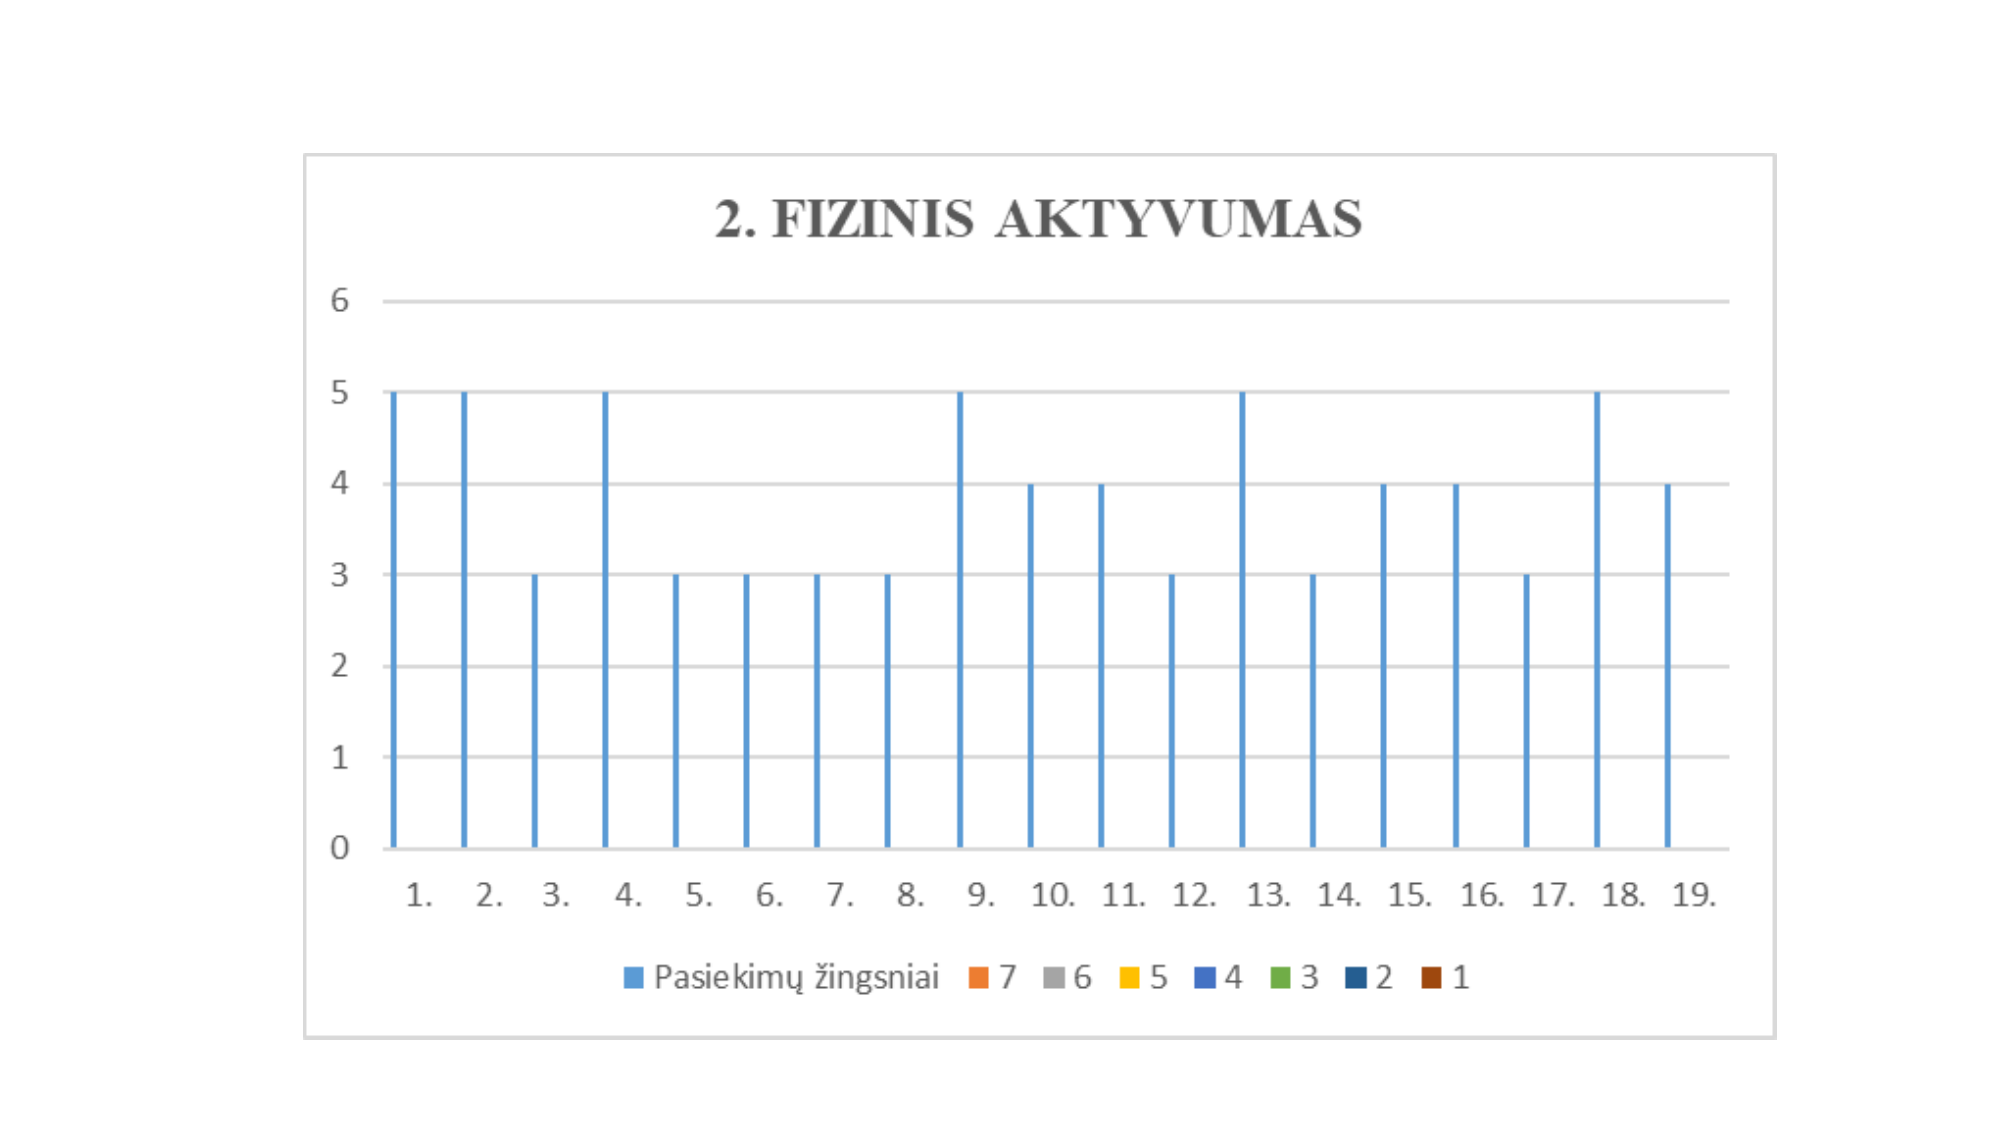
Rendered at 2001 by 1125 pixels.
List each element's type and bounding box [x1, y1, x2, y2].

picture [303, 153, 1777, 1040]
